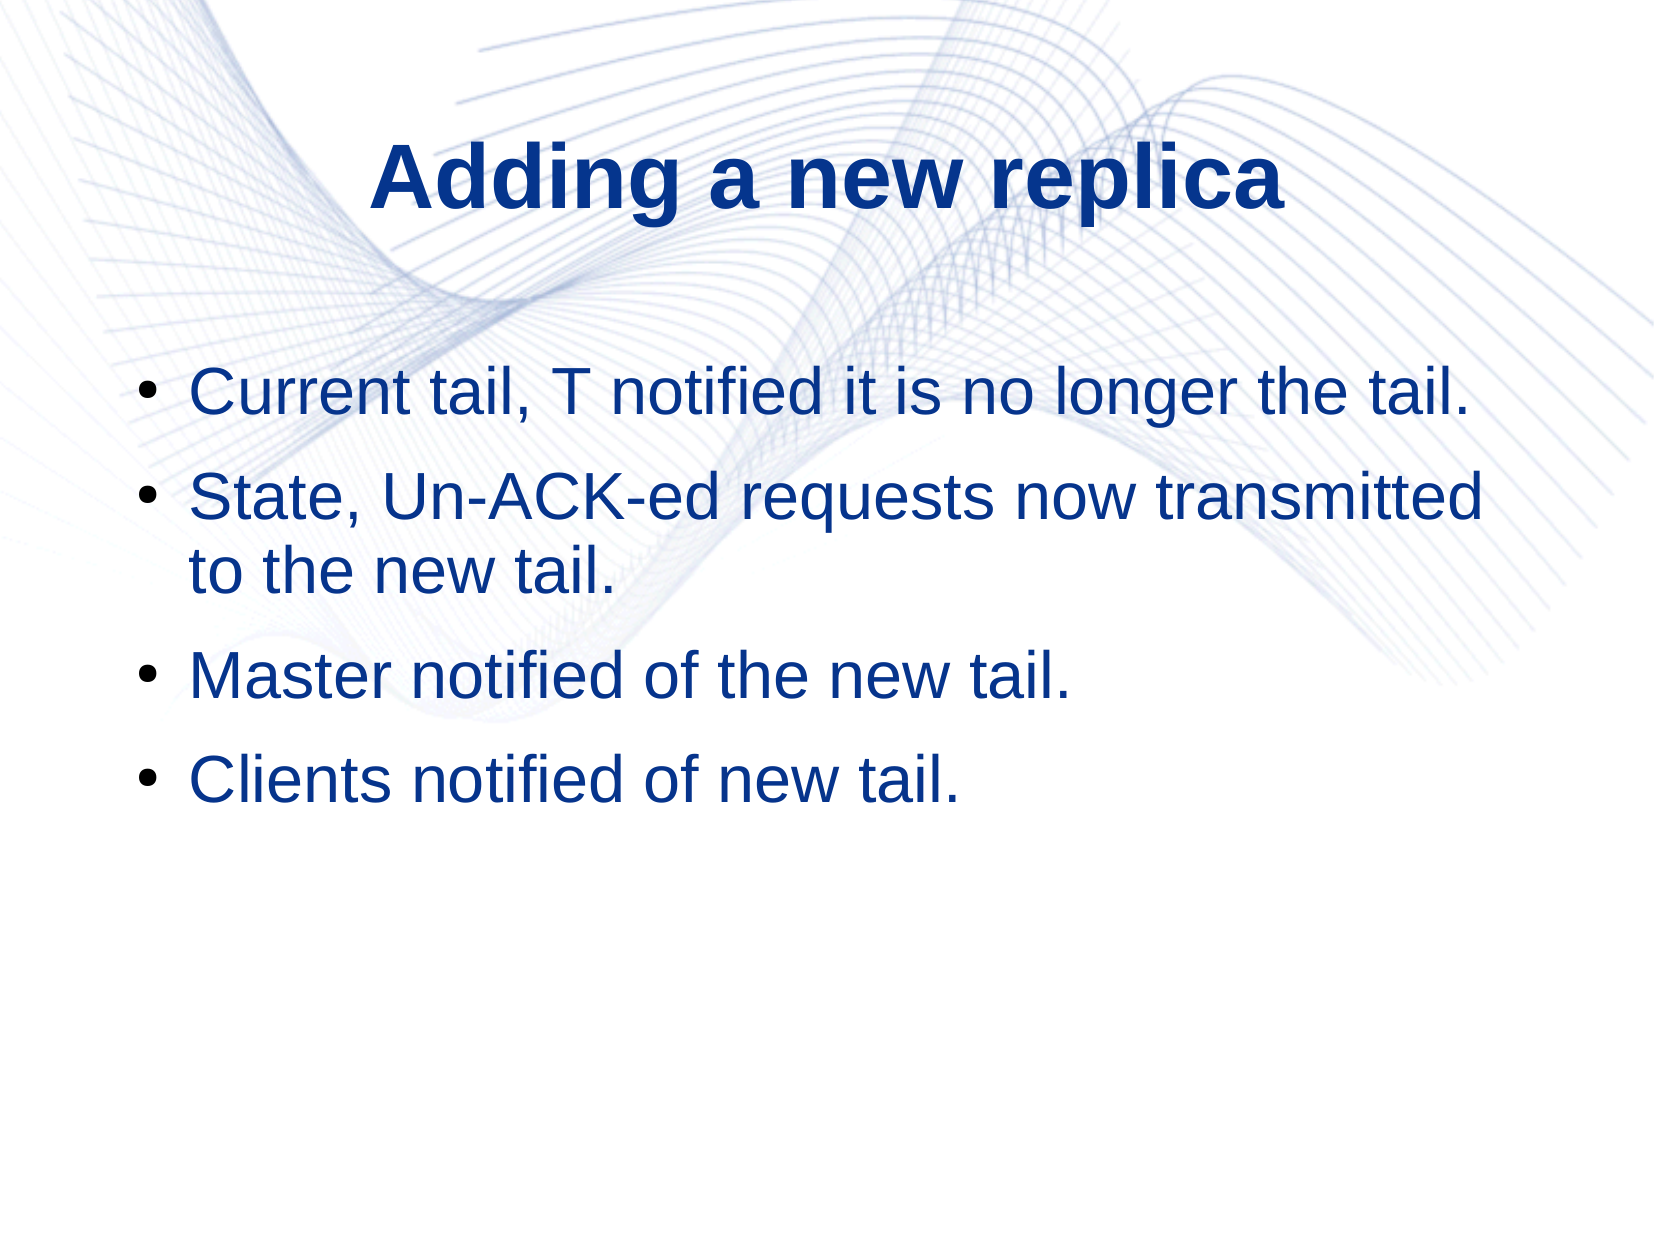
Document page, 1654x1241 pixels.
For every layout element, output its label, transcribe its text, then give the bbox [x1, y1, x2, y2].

title Adding a new replica [118, 66, 1536, 288]
list Current tail, T notified it is no longer the tail. State, Un-ACK-ed requests now transmitted to the new tail. Master notified of the new tail. Clients notified of new tail. [118, 354, 1536, 1108]
picture [0, 0, 1654, 1241]
